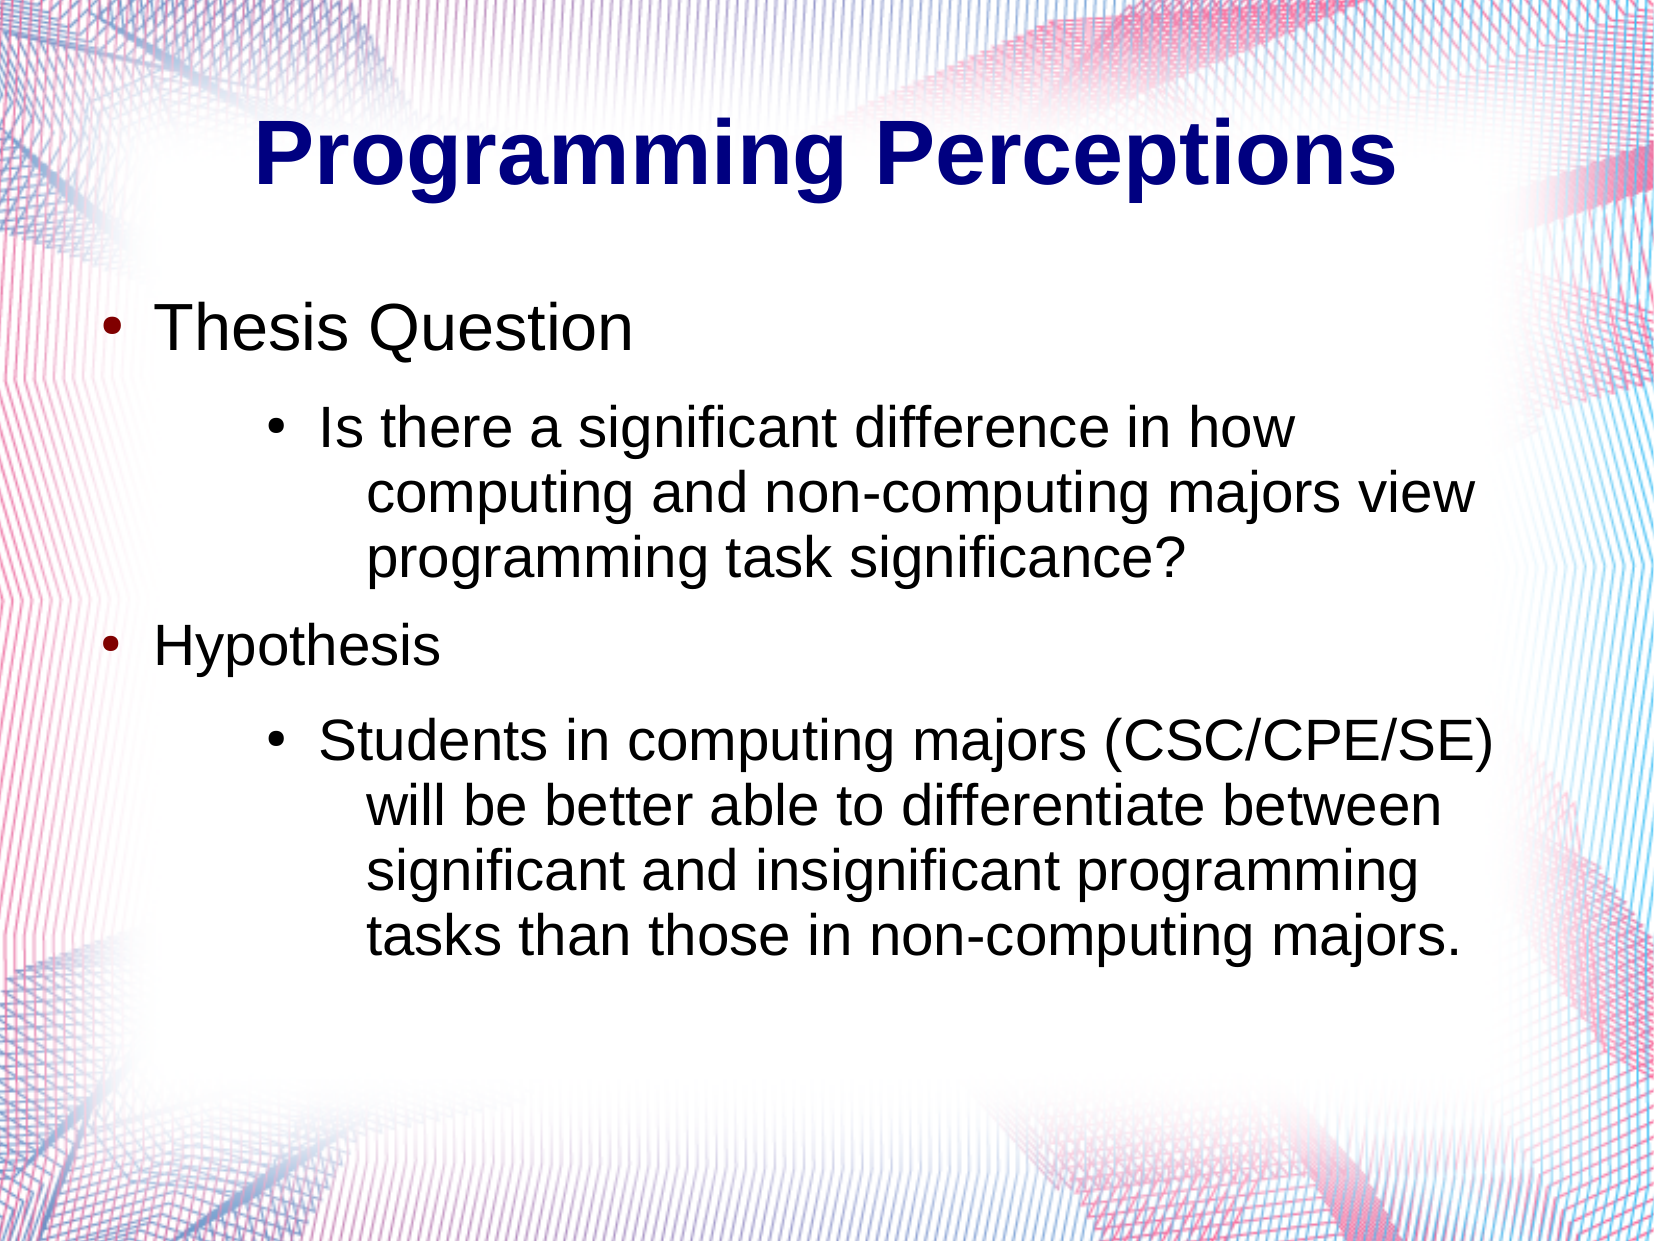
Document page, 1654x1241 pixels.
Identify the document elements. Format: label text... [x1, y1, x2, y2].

list Thesis Question Is there a significant difference in how computing and non-computing majors view programming task significance? Hypothesis Students in computing majors (CSC/CPE/SE) will be better able to differentiate between significant and insignificant programming tasks than those in non-computing majors. [82, 290, 1571, 1094]
title Programming Perceptions [82, 56, 1571, 250]
picture [0, 0, 1654, 1241]
